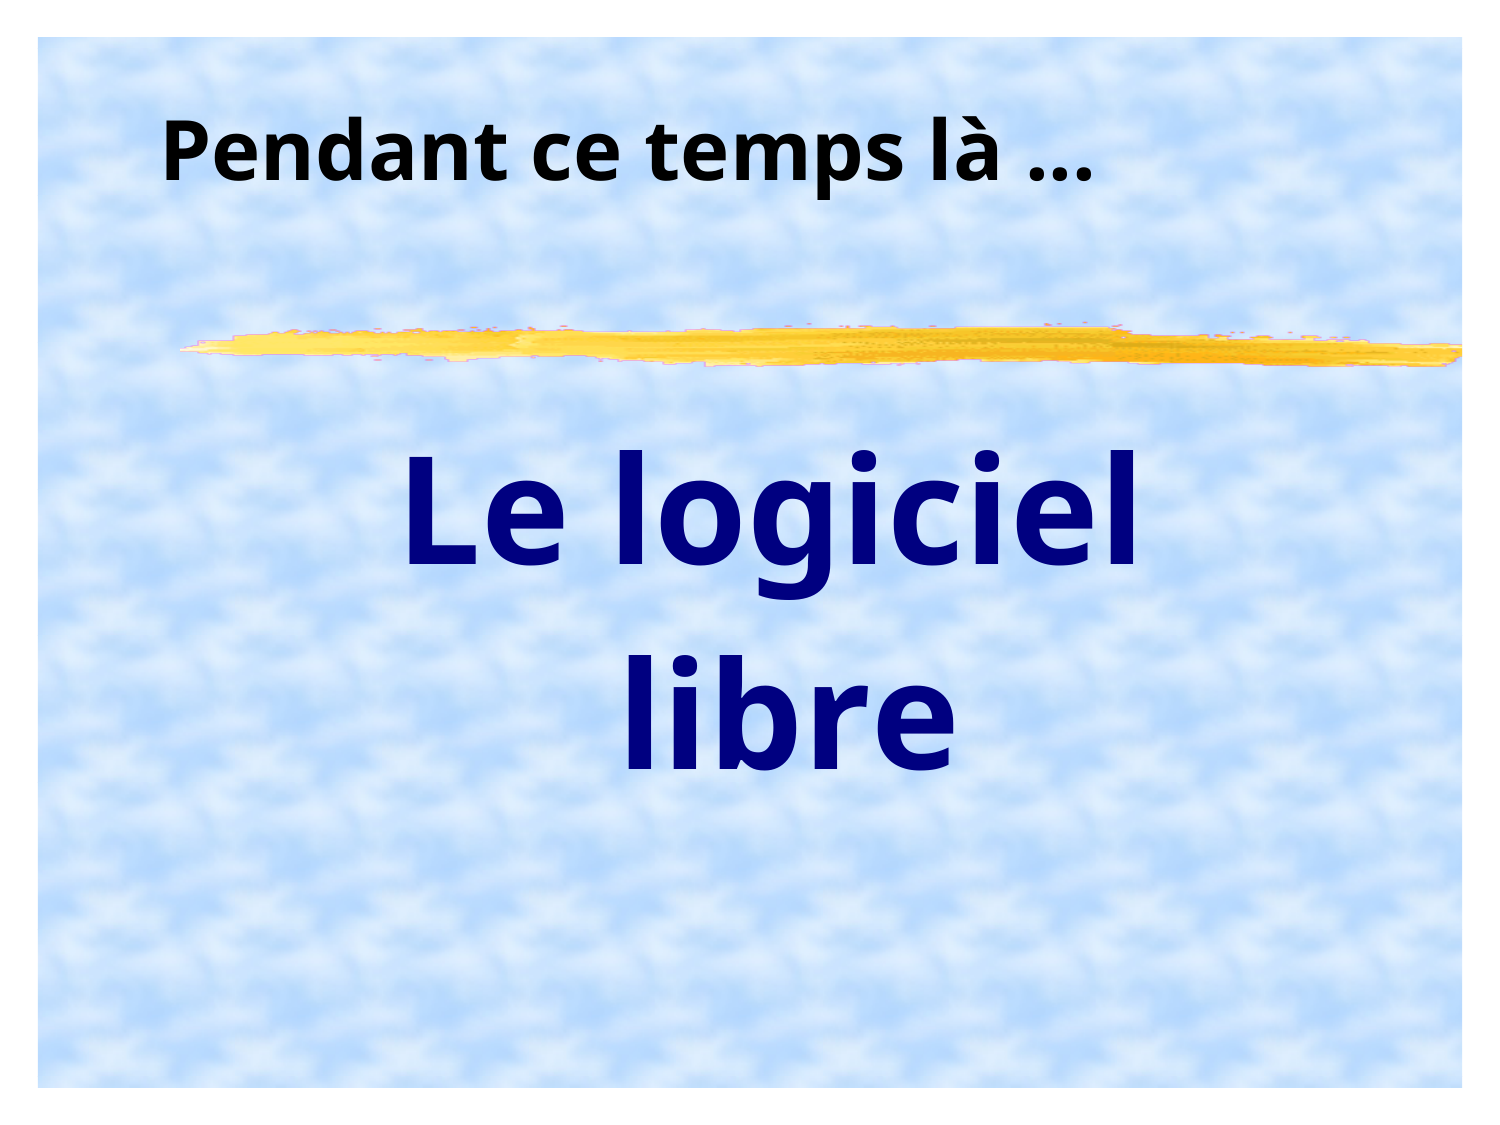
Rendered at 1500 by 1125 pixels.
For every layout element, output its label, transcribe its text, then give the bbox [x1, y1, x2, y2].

subtitle Le logiciel libre [190, 426, 1317, 945]
picture [37, 37, 1463, 1088]
title Pendant ce temps là ... [144, 60, 1356, 236]
